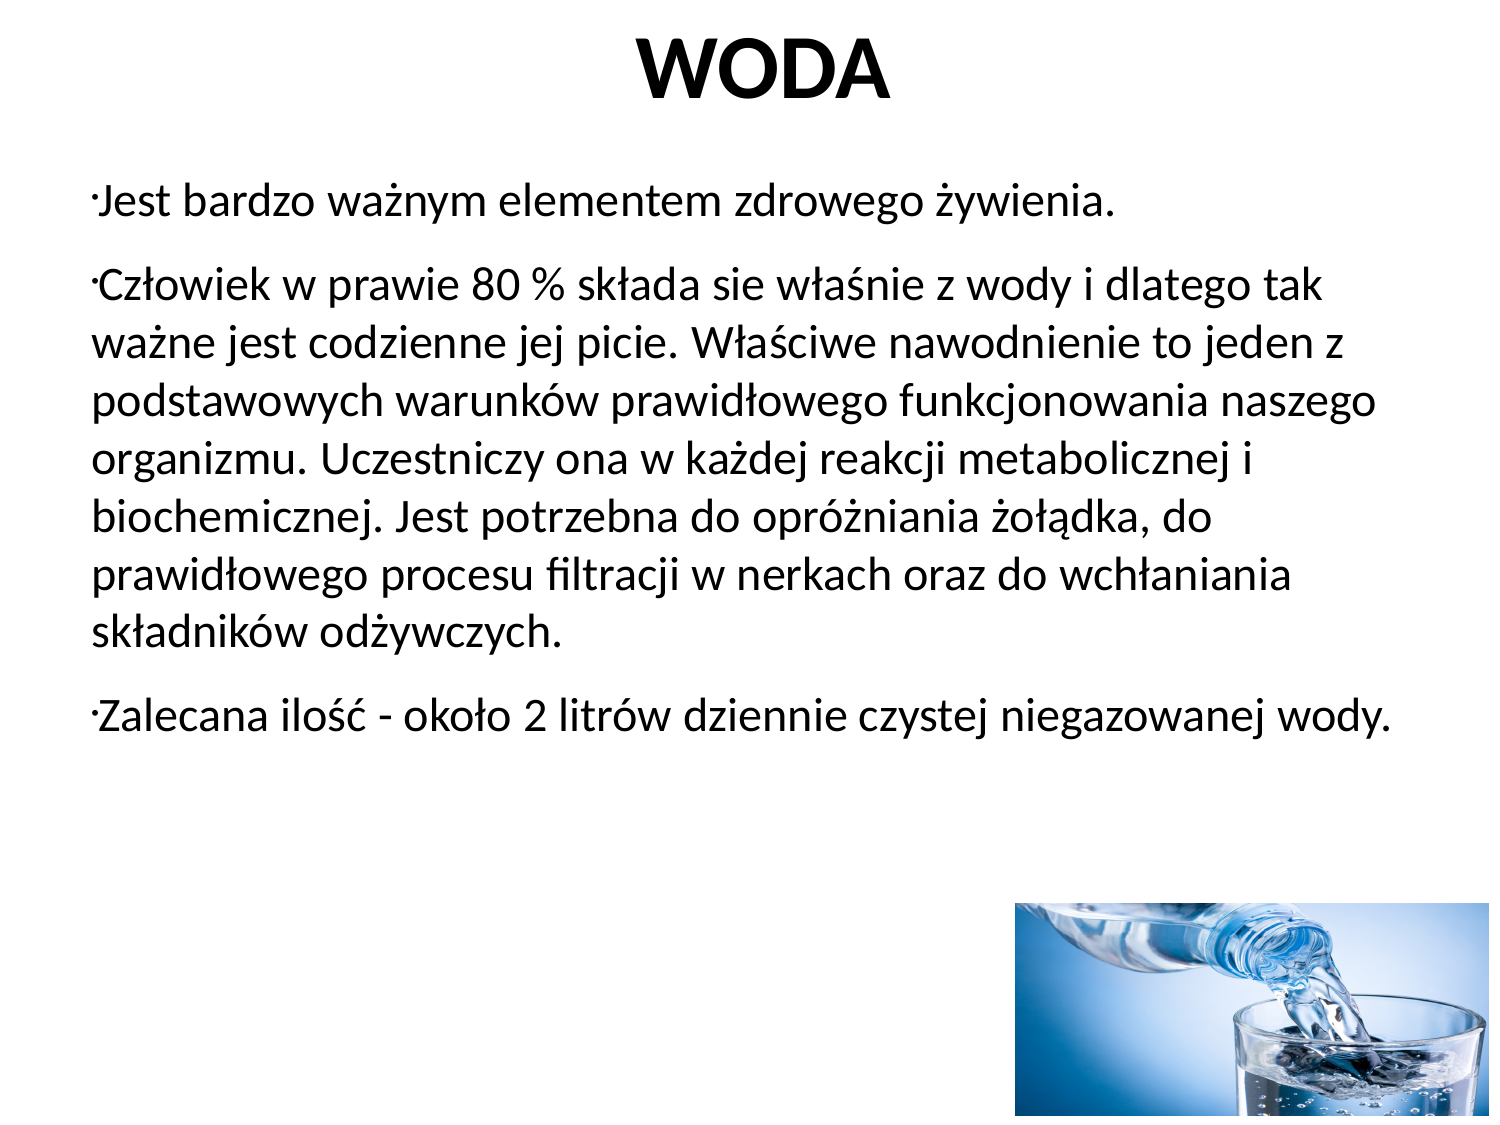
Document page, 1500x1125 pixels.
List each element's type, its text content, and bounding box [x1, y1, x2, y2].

title WODA [88, 0, 1439, 188]
picture [1015, 903, 1489, 1116]
list Jest bardzo ważnym elementem zdrowego żywienia. Człowiek w prawie 80 % składa sie właśnie z wody i dlatego tak ważne jest codzienne jej picie. Właściwe nawodnienie to jeden z podstawowych warunków prawidłowego funkcjonowania naszego organizmu. Uczestniczy ona w każdej reakcji metabolicznej i biochemicznej. Jest potrzebna do opróżniania żołądka, do prawidłowego procesu filtracji w nerkach oraz do wchłaniania składników odżywczych. Zalecana ilość - około 2 litrów dziennie czystej niegazowanej wody. [76, 160, 1427, 904]
